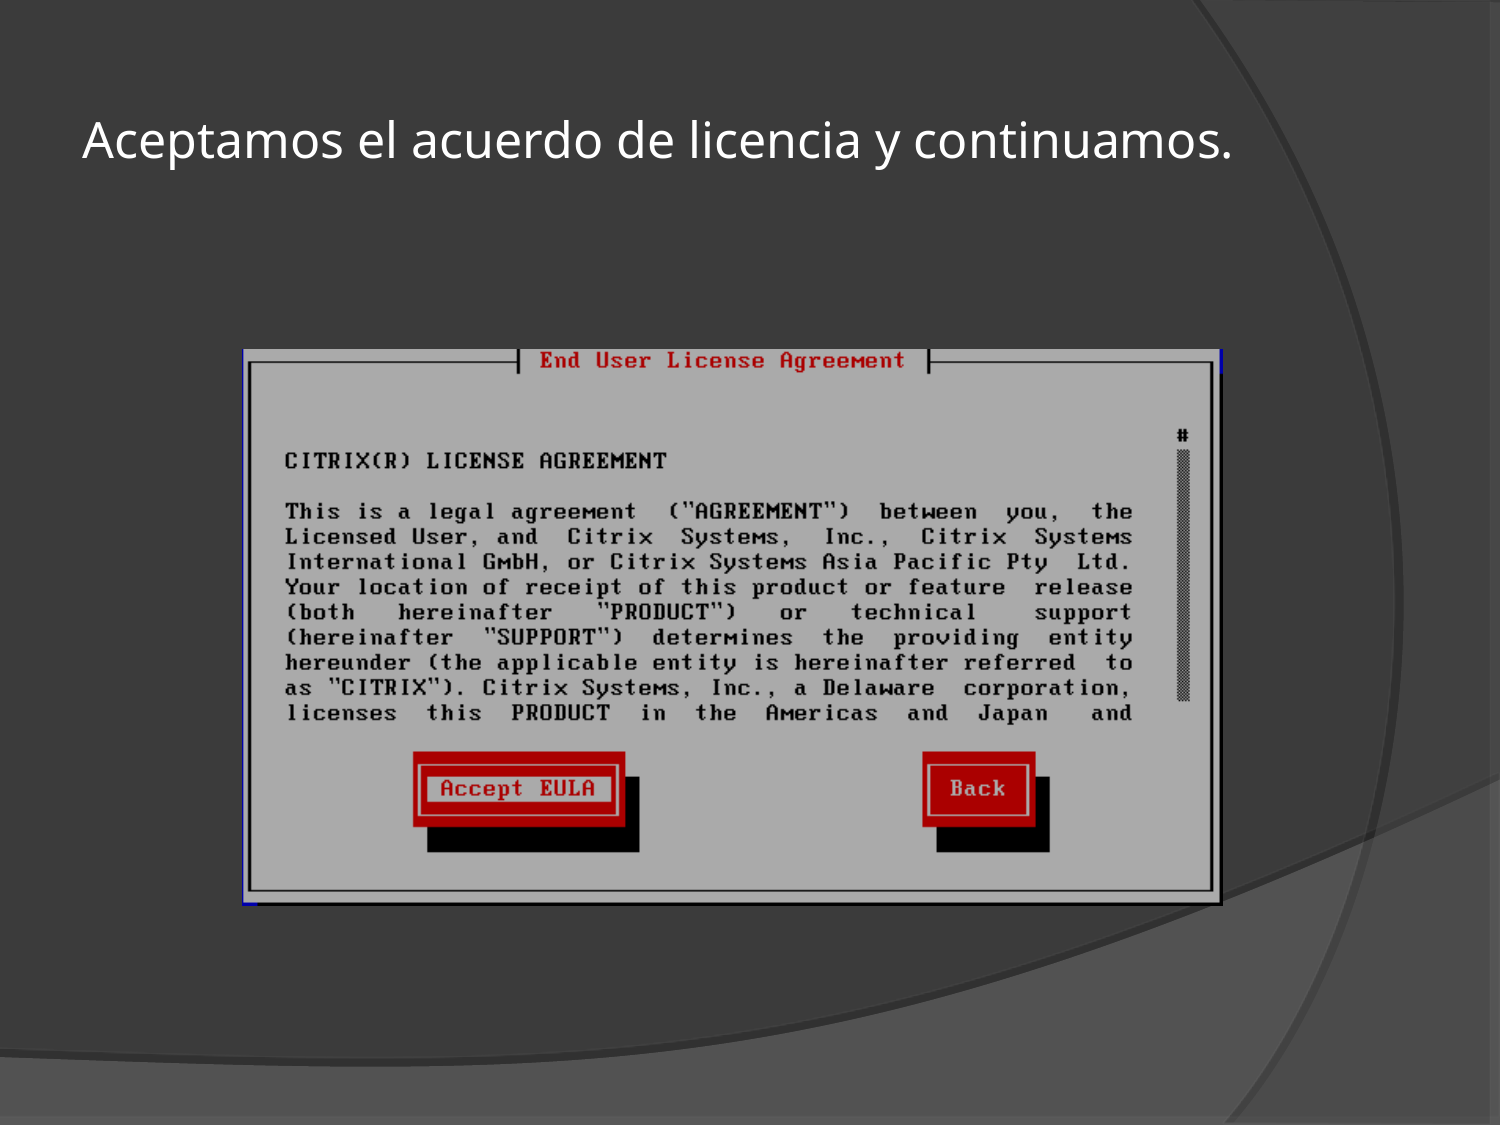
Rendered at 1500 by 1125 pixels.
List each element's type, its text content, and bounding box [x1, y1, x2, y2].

title Aceptamos el acuerdo de licencia y continuamos. [75, 45, 1300, 233]
picture [242, 349, 1223, 906]
